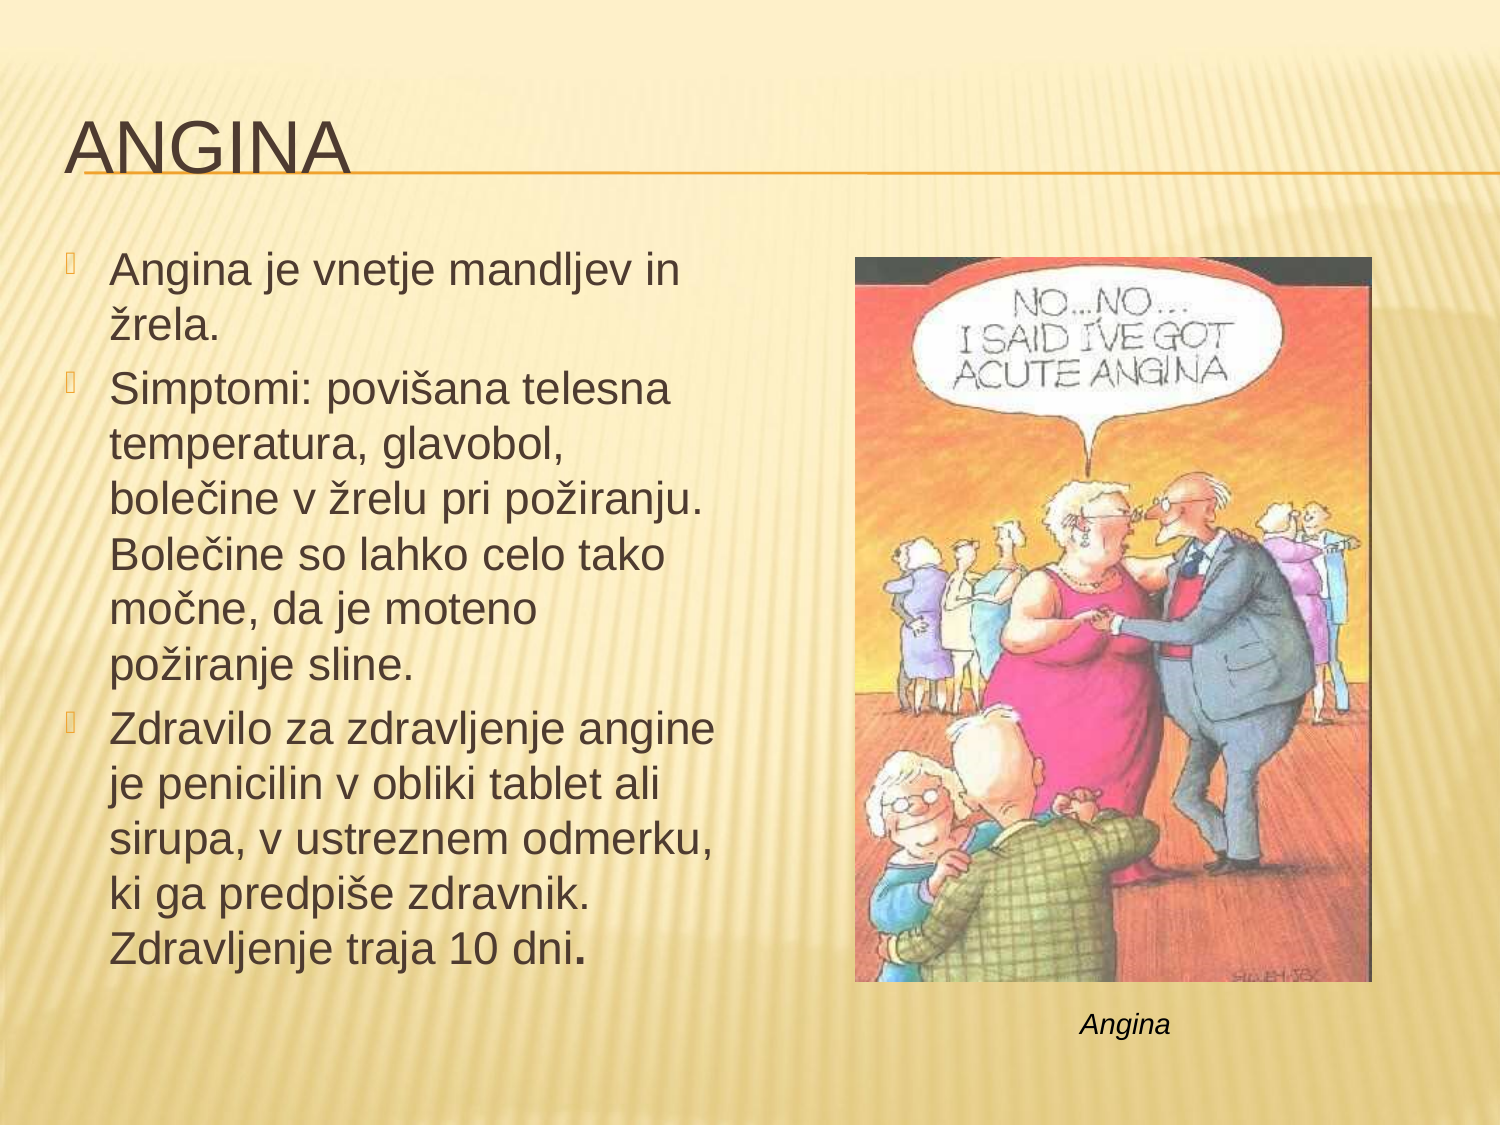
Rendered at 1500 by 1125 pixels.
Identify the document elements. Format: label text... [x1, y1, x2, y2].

text_box Angina [895, 997, 1356, 1048]
picture [0, 0, 1500, 1125]
title angina [49, 75, 1475, 213]
list Angina je vnetje mandljev in žrela. Simptomi: povišana telesna temperatura, glavobol, bolečine v žrelu pri požiranju. Bolečine so lahko celo tako močne, da je moteno požiranje sline. Zdravilo za zdravljenje angine je penicilin v obliki tablet ali sirupa, v ustreznem odmerku, ki ga predpiše zdravnik. Zdravljenje traja 10 dni. [50, 231, 738, 1038]
